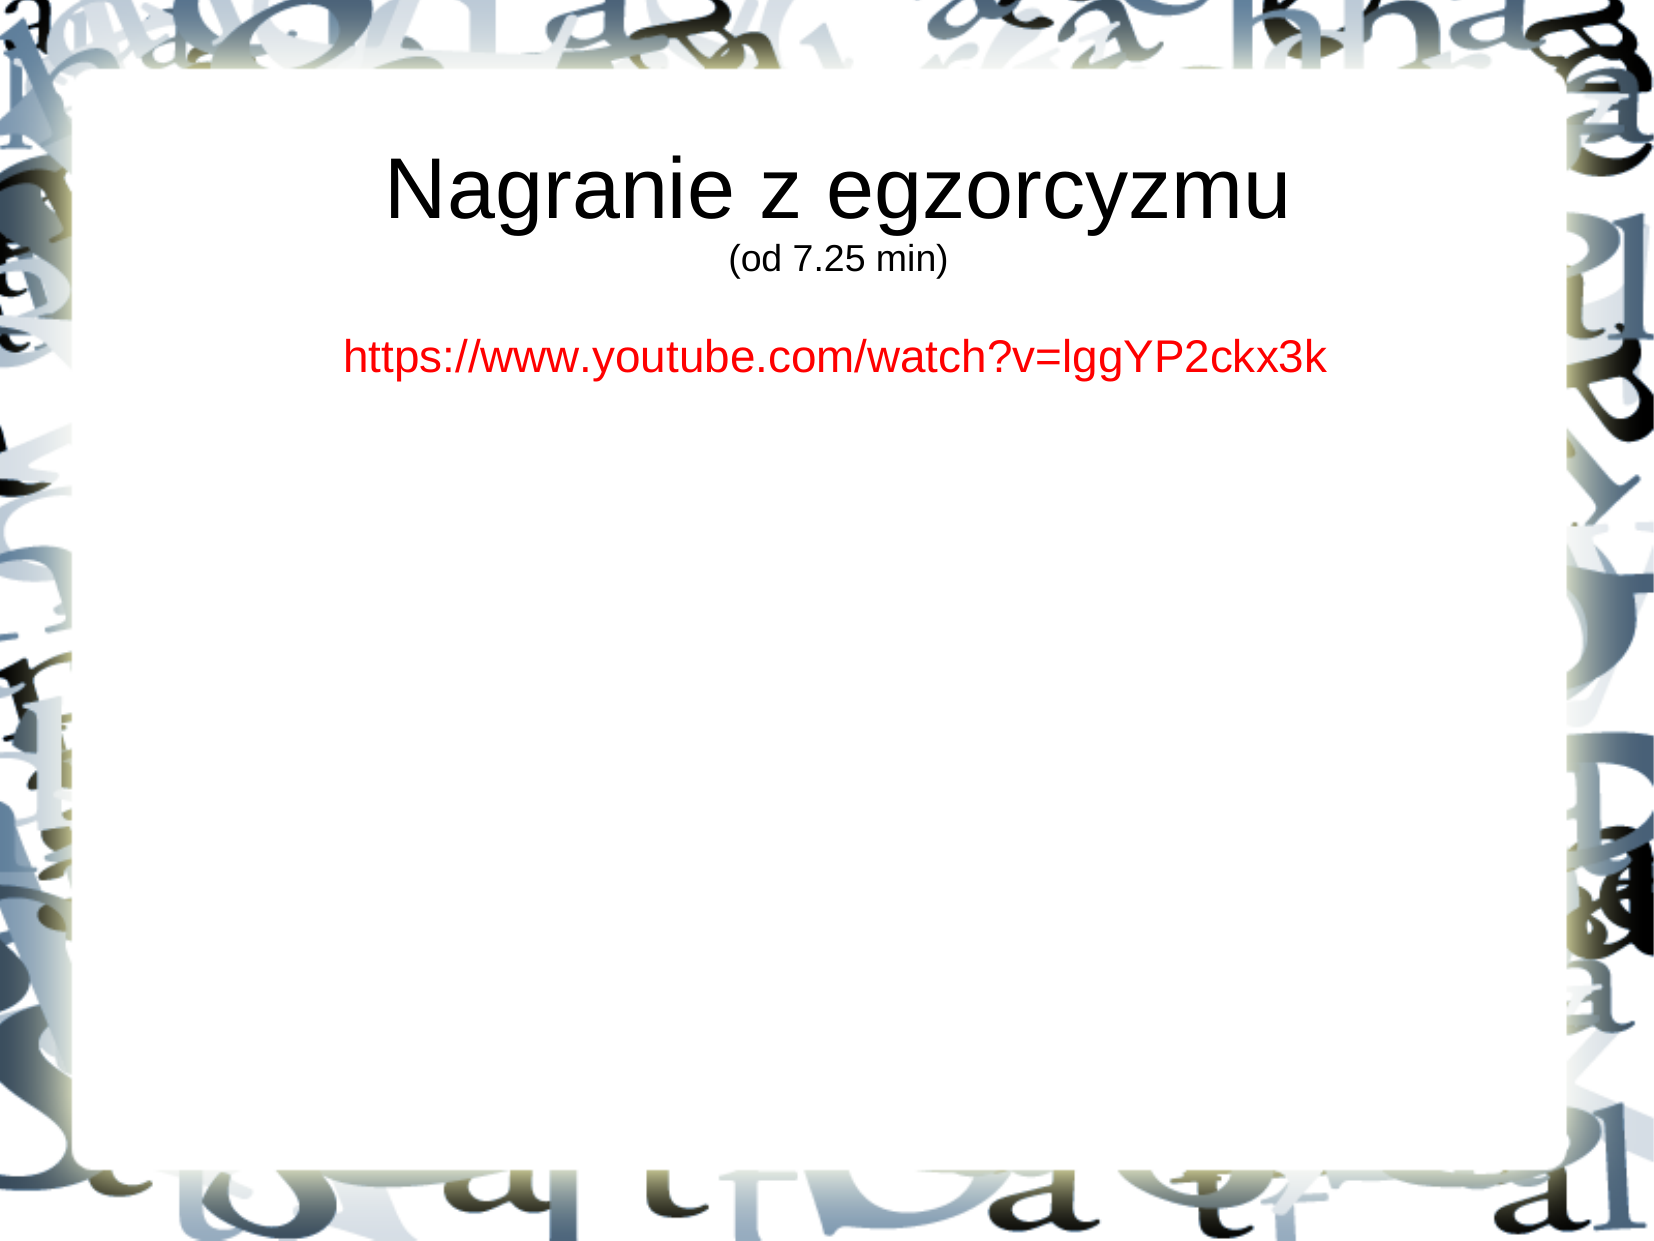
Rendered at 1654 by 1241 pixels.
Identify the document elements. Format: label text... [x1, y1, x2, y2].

picture [0, 0, 1654, 1241]
title Nagranie z egzorcyzmu (od 7.25 min) [212, 106, 1465, 314]
list https://www.youtube.com/watch?v=lggYP2ckx3k [124, 330, 1548, 395]
